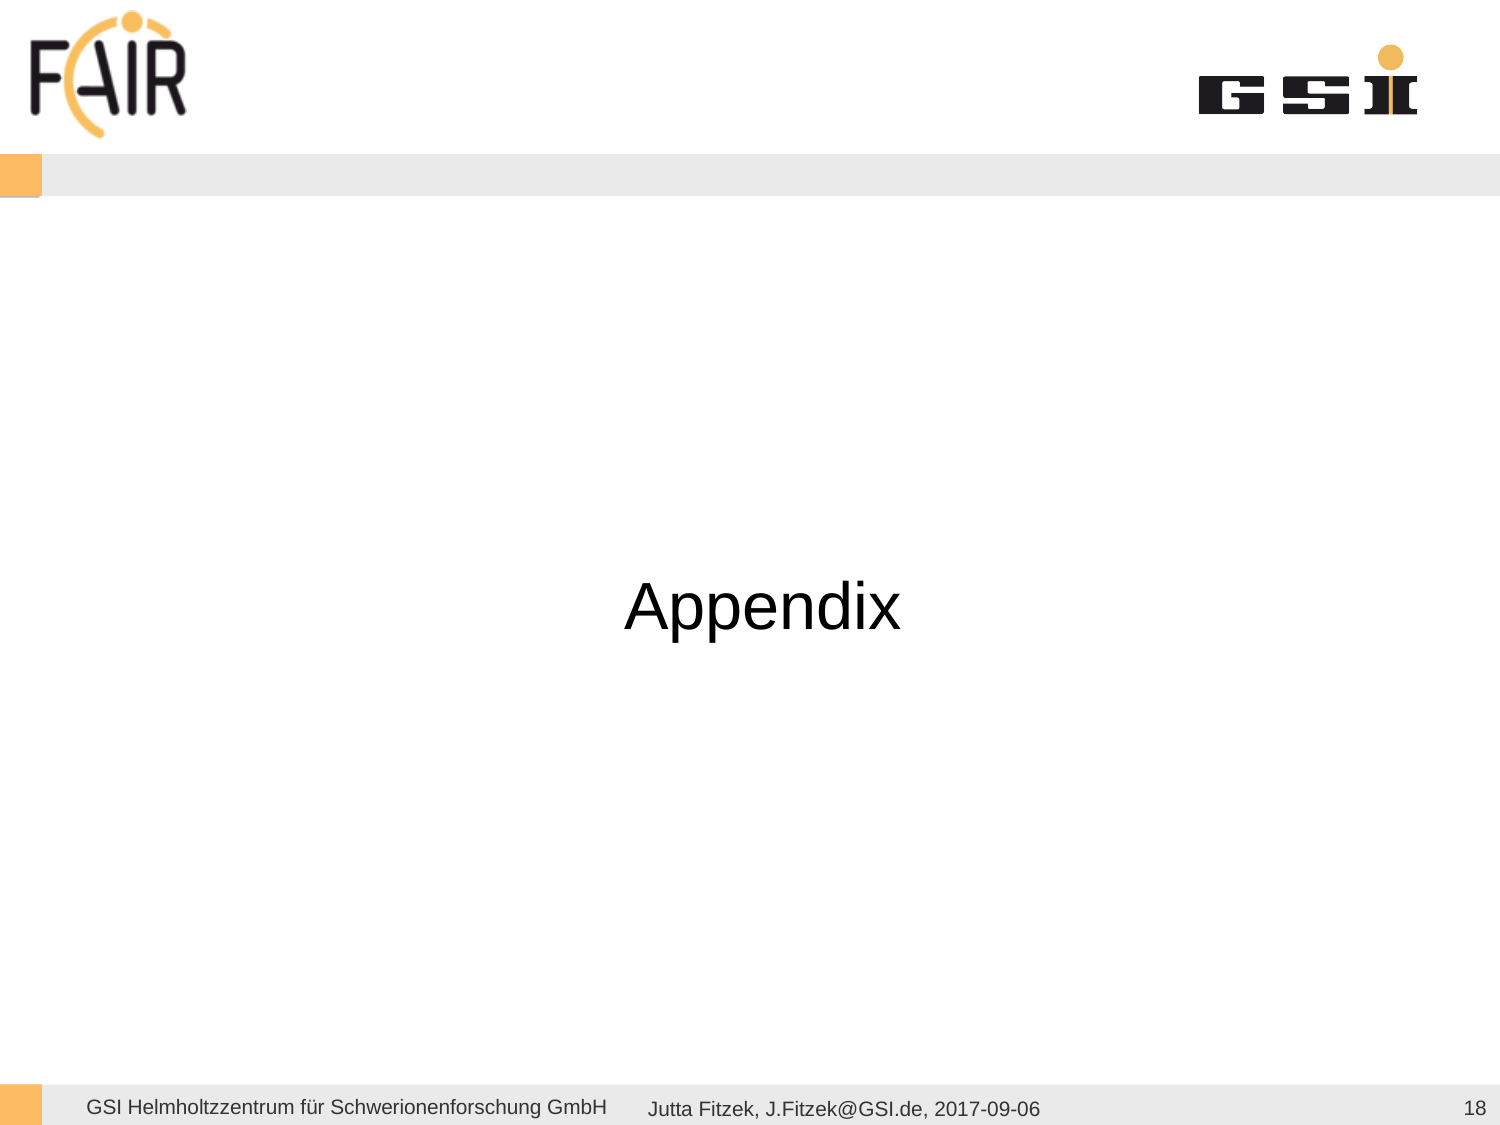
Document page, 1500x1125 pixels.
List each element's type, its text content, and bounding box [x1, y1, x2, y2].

subtitle Appendix [317, 314, 1209, 898]
picture [1197, 42, 1419, 117]
picture [30, 9, 187, 141]
